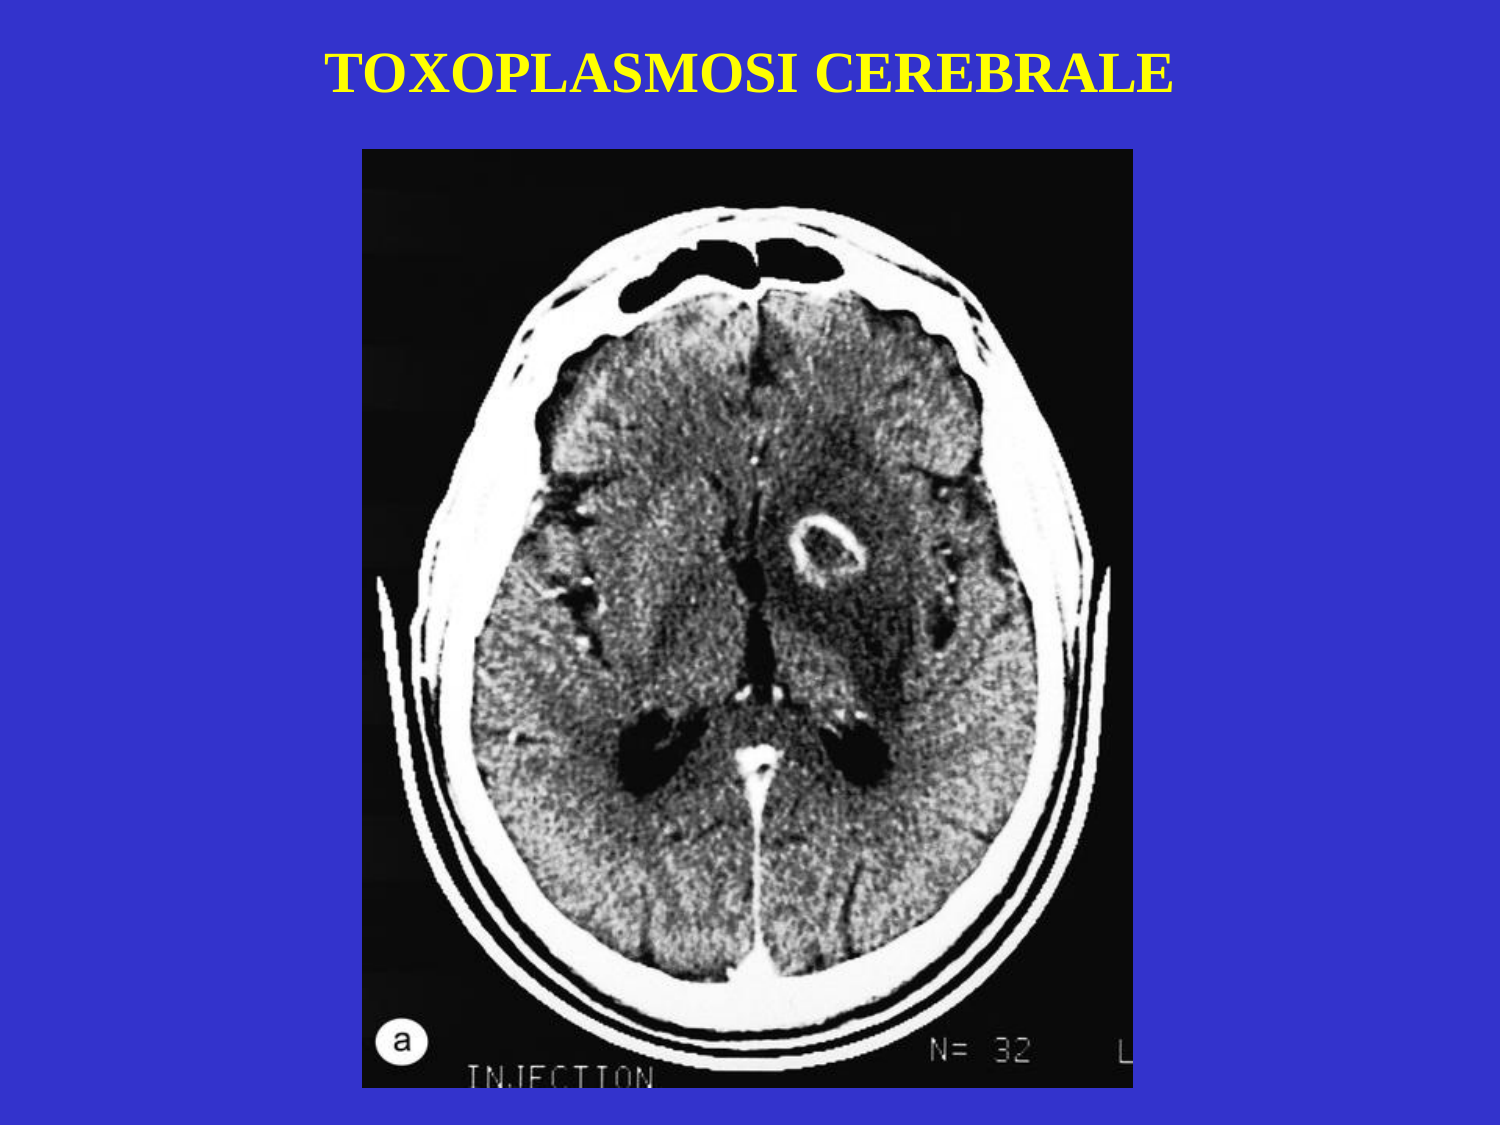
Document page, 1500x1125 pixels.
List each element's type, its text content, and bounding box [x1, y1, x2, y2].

text_box TOXOPLASMOSI CEREBRALE [112, 0, 1388, 163]
picture [362, 163, 1133, 1088]
